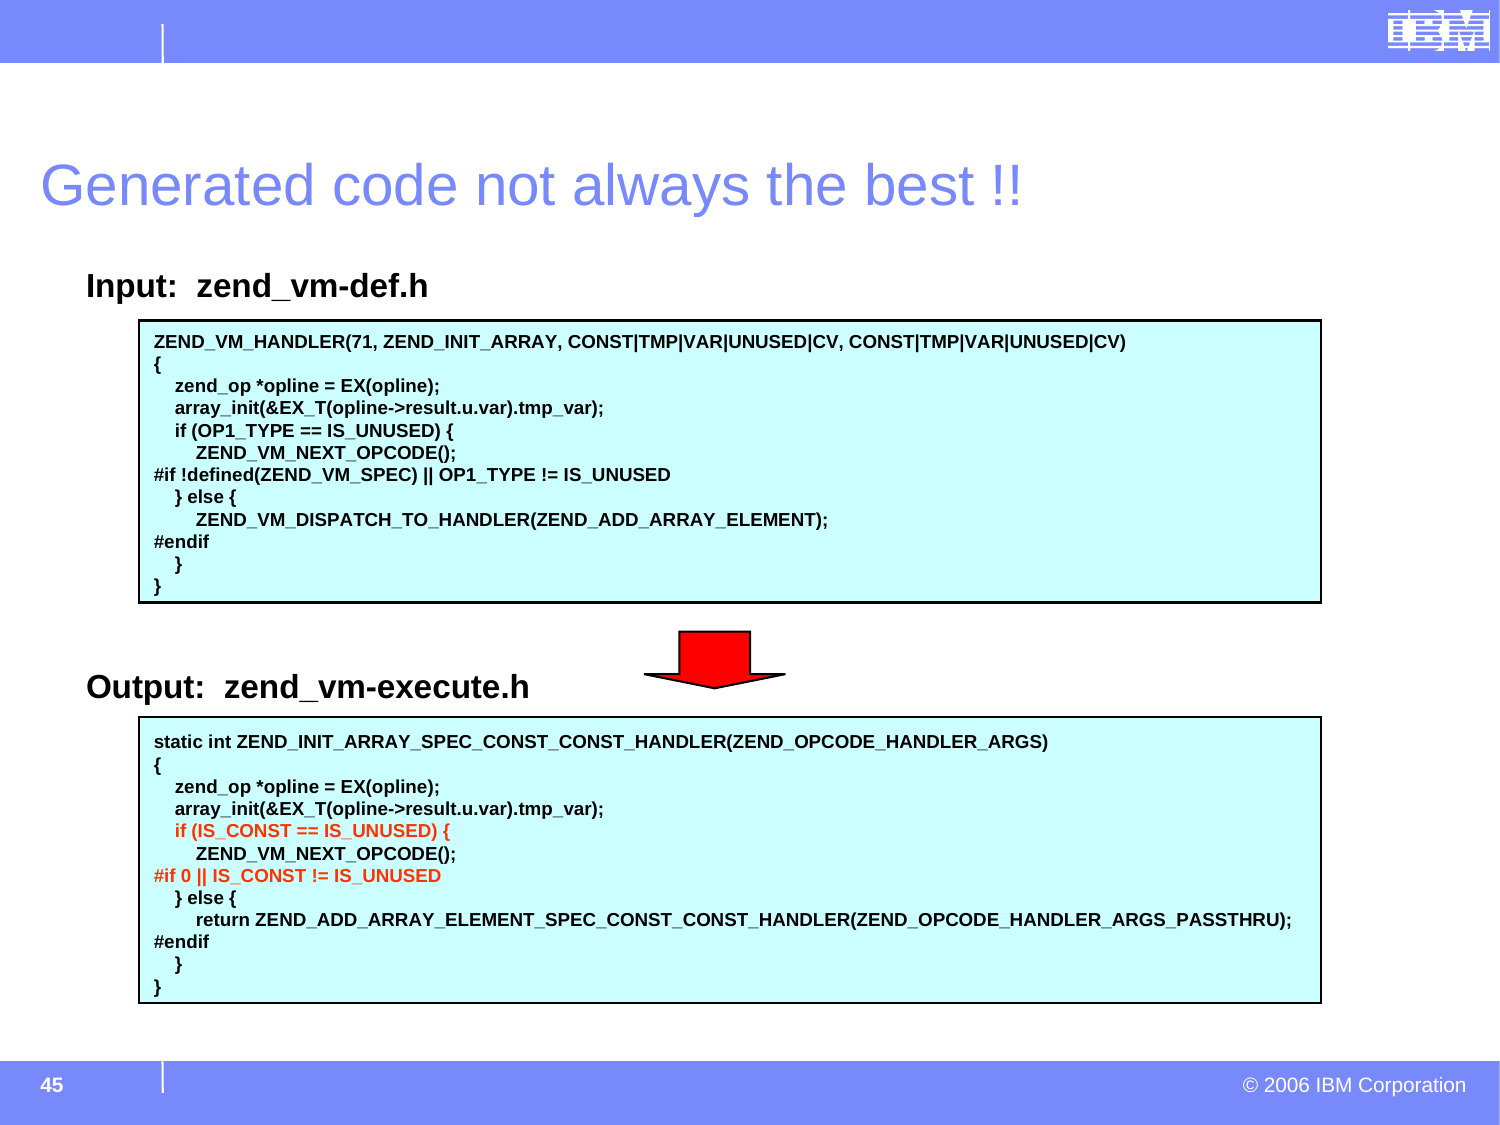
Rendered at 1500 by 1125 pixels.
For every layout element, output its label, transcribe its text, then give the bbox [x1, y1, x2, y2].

text_box Output: zend_vm-execute.h [71, 660, 644, 714]
text_box ZEND_VM_HANDLER(71, ZEND_INIT_ARRAY, CONST|TMP|VAR|UNUSED|CV, CONST|TMP|VAR|UNUSED|CV)‏ { zend_op *opline = EX(opline); array_init(&EX_T(opline->result.u.var).tmp_var); if (OP1_TYPE == IS_UNUSED) { ZEND_VM_NEXT_OPCODE(); #if !defined(ZEND_VM_SPEC) || OP1_TYPE != IS_UNUSED } else { ZEND_VM_DISPATCH_TO_HANDLER(ZEND_ADD_ARRAY_ELEMENT); #endif } } [139, 320, 1322, 603]
text_box Input: zend_vm-def.h [71, 259, 581, 312]
title Generated code not always the best !! [25, 123, 1378, 225]
text_box [644, 631, 786, 689]
text_box static int ZEND_INIT_ARRAY_SPEC_CONST_CONST_HANDLER(ZEND_OPCODE_HANDLER_ARGS)‏ { zend_op *opline = EX(opline); array_init(&EX_T(opline->result.u.var).tmp_var); if (IS_CONST == IS_UNUSED) { ZEND_VM_NEXT_OPCODE(); #if 0 || IS_CONST != IS_UNUSED } else { return ZEND_ADD_ARRAY_ELEMENT_SPEC_CONST_CONST_HANDLER(ZEND_OPCODE_HANDLER_ARGS_PASSTHRU); #endif } } [139, 716, 1322, 1003]
